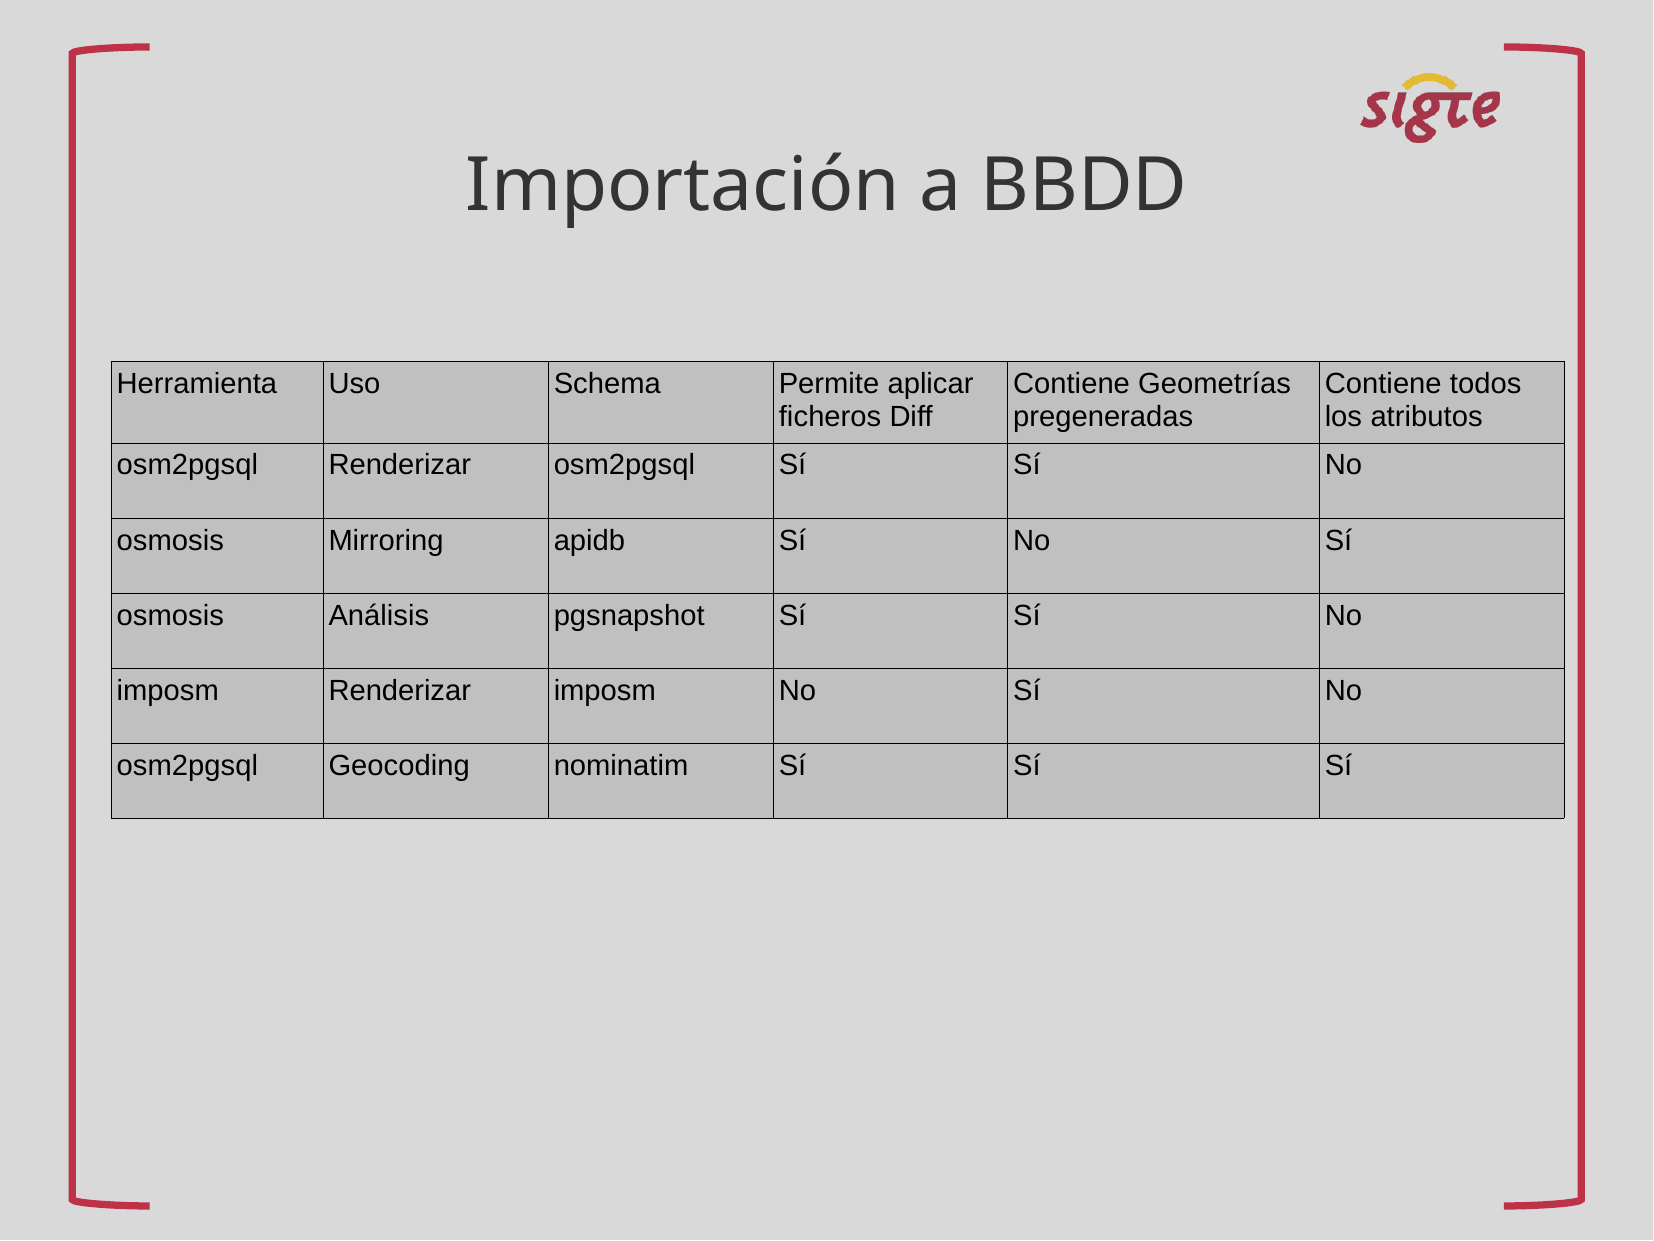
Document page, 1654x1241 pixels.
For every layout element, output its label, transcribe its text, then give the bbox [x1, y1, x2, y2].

table_cell Sí [774, 519, 1007, 593]
table_cell osm2pgsql [112, 744, 323, 818]
table_cell Renderizar [324, 669, 548, 743]
text_box Importación a BBDD [59, 132, 1595, 230]
table_cell pgsnapshot [549, 594, 773, 668]
table_cell No [1008, 519, 1319, 593]
table_header Contiene todos los atributos [1320, 362, 1564, 443]
table_header Contiene Geometrías pregeneradas [1008, 362, 1319, 443]
table_cell Renderizar [324, 444, 548, 518]
picture [1360, 73, 1500, 132]
table_header Uso [324, 362, 548, 443]
table_cell imposm [112, 669, 323, 743]
table_cell No [1320, 669, 1564, 743]
table_cell Mirroring [324, 519, 548, 593]
table_cell osmosis [112, 594, 323, 668]
table_header Permite aplicar ficheros Diff [774, 362, 1007, 443]
table_cell imposm [549, 669, 773, 743]
table_cell No [774, 669, 1007, 743]
table_cell Sí [1320, 519, 1564, 593]
table_cell nominatim [549, 744, 773, 818]
table_header Schema [549, 362, 773, 443]
table_cell Sí [774, 594, 1007, 668]
table_cell osm2pgsql [112, 444, 323, 518]
table_cell osm2pgsql [549, 444, 773, 518]
table_cell Sí [774, 444, 1007, 518]
table_cell Sí [1320, 744, 1564, 818]
table_cell Sí [1008, 744, 1319, 818]
table_cell apidb [549, 519, 773, 593]
table_cell Geocoding [324, 744, 548, 818]
table_cell Sí [1008, 444, 1319, 518]
table_cell Sí [774, 744, 1007, 818]
table_cell osmosis [112, 519, 323, 593]
table_cell Sí [1008, 594, 1319, 668]
table_cell Análisis [324, 594, 548, 668]
table_cell Sí [1008, 669, 1319, 743]
table_cell No [1320, 594, 1564, 668]
table_header Herramienta [112, 362, 323, 443]
table_cell No [1320, 444, 1564, 518]
